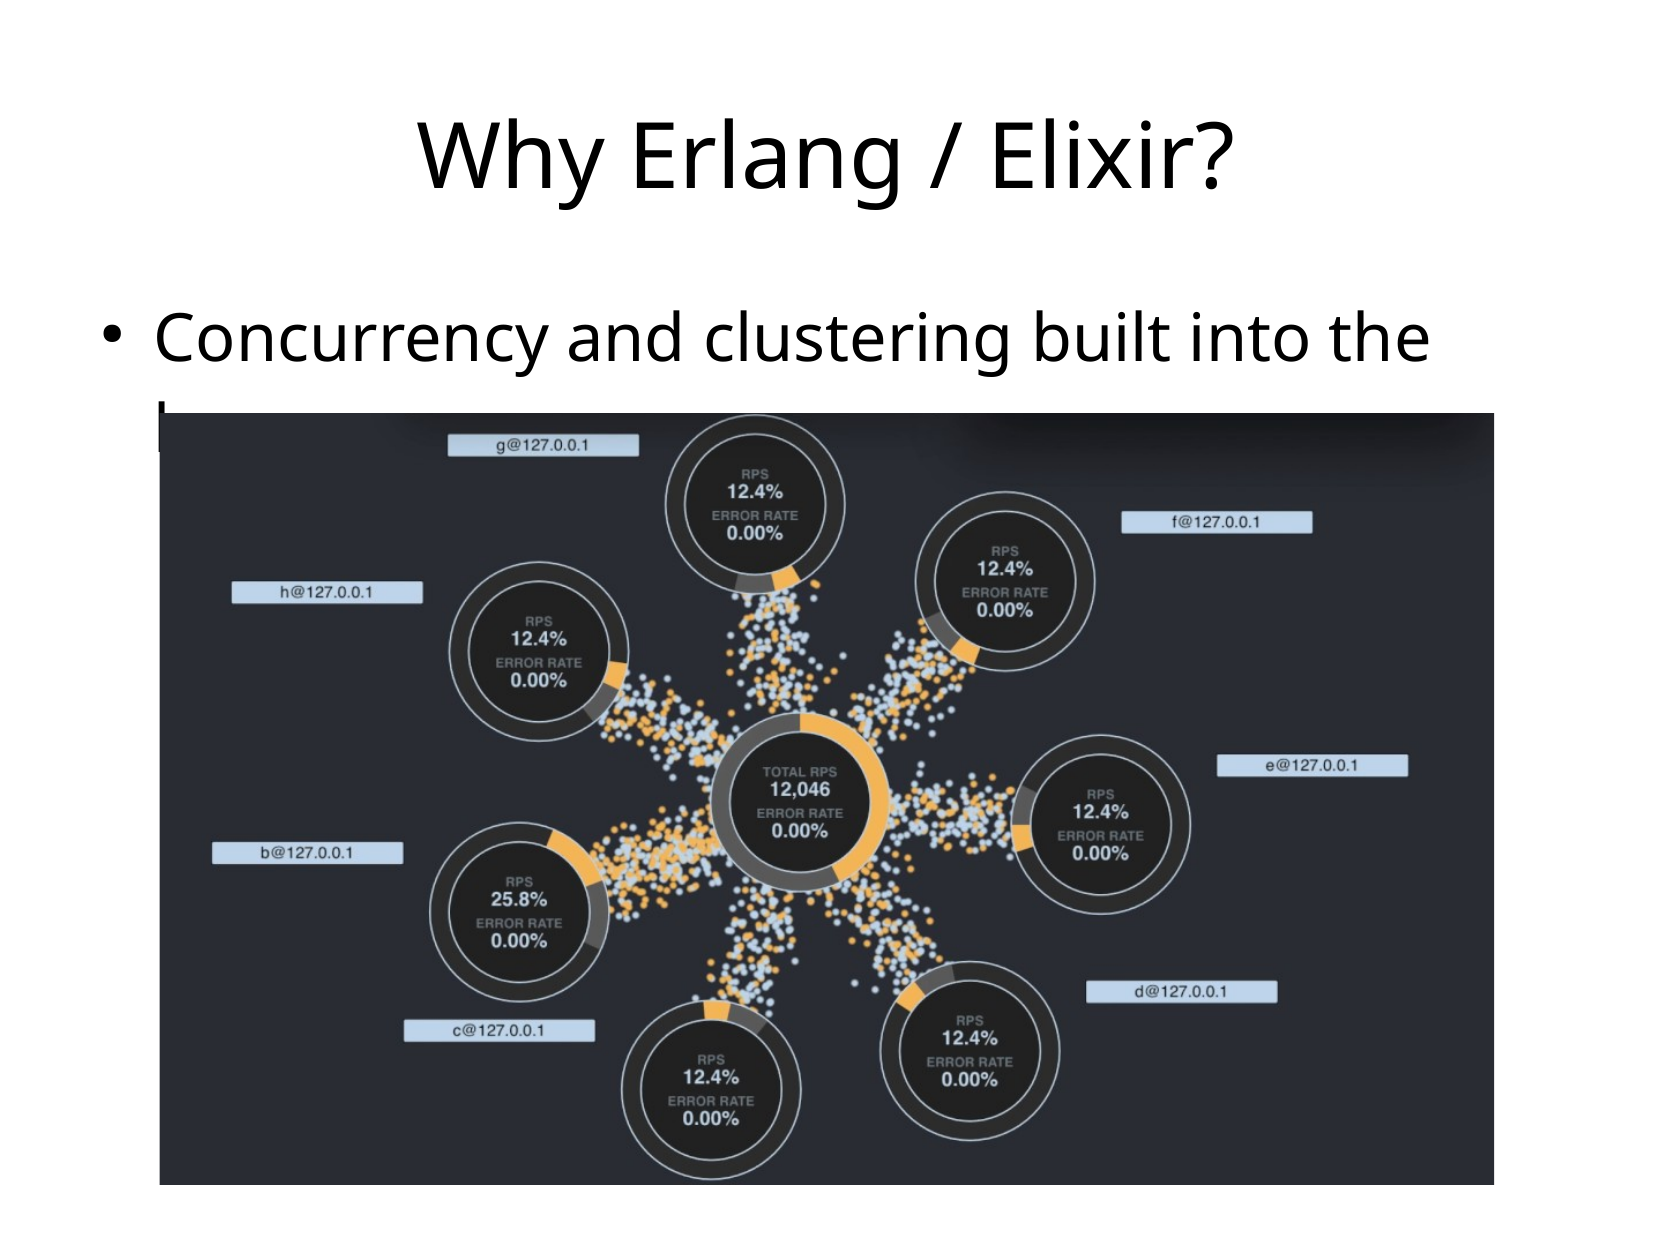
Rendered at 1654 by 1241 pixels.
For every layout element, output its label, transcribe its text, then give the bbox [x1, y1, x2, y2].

title Why Erlang / Elixir? [82, 49, 1571, 257]
picture [159, 413, 1495, 1185]
list Concurrency and clustering built into the language [82, 290, 1571, 1010]
